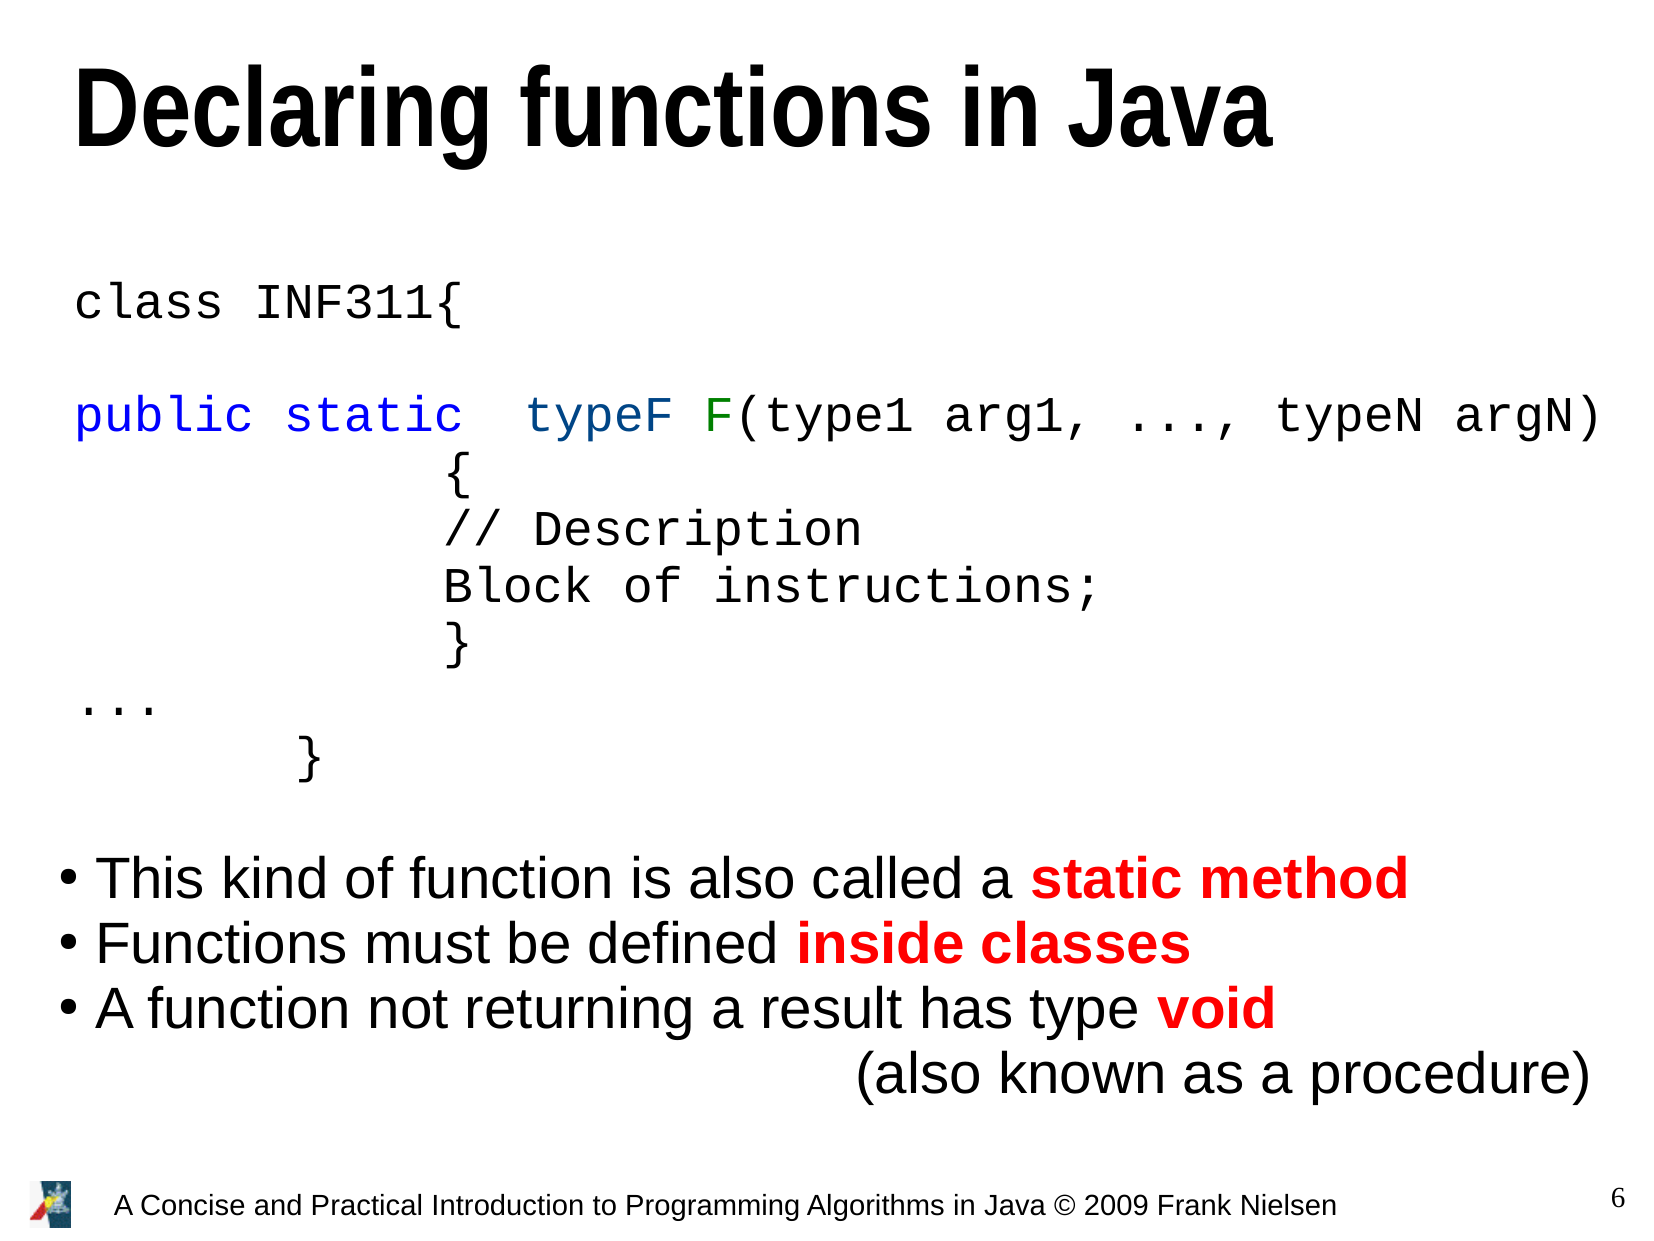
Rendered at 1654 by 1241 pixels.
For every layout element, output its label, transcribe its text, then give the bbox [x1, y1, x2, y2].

text_box class INF311{ public static typeF F(type1 arg1, ..., typeN argN) { // Description Block of instructions; } ... } [59, 269, 1619, 768]
text_box Declaring functions in Java [59, 33, 1625, 178]
text_box This kind of function is also called a static method Functions must be defined inside classes A function not returning a result has type void (also known as a procedure) [43, 838, 1654, 1118]
picture [29, 1181, 71, 1228]
